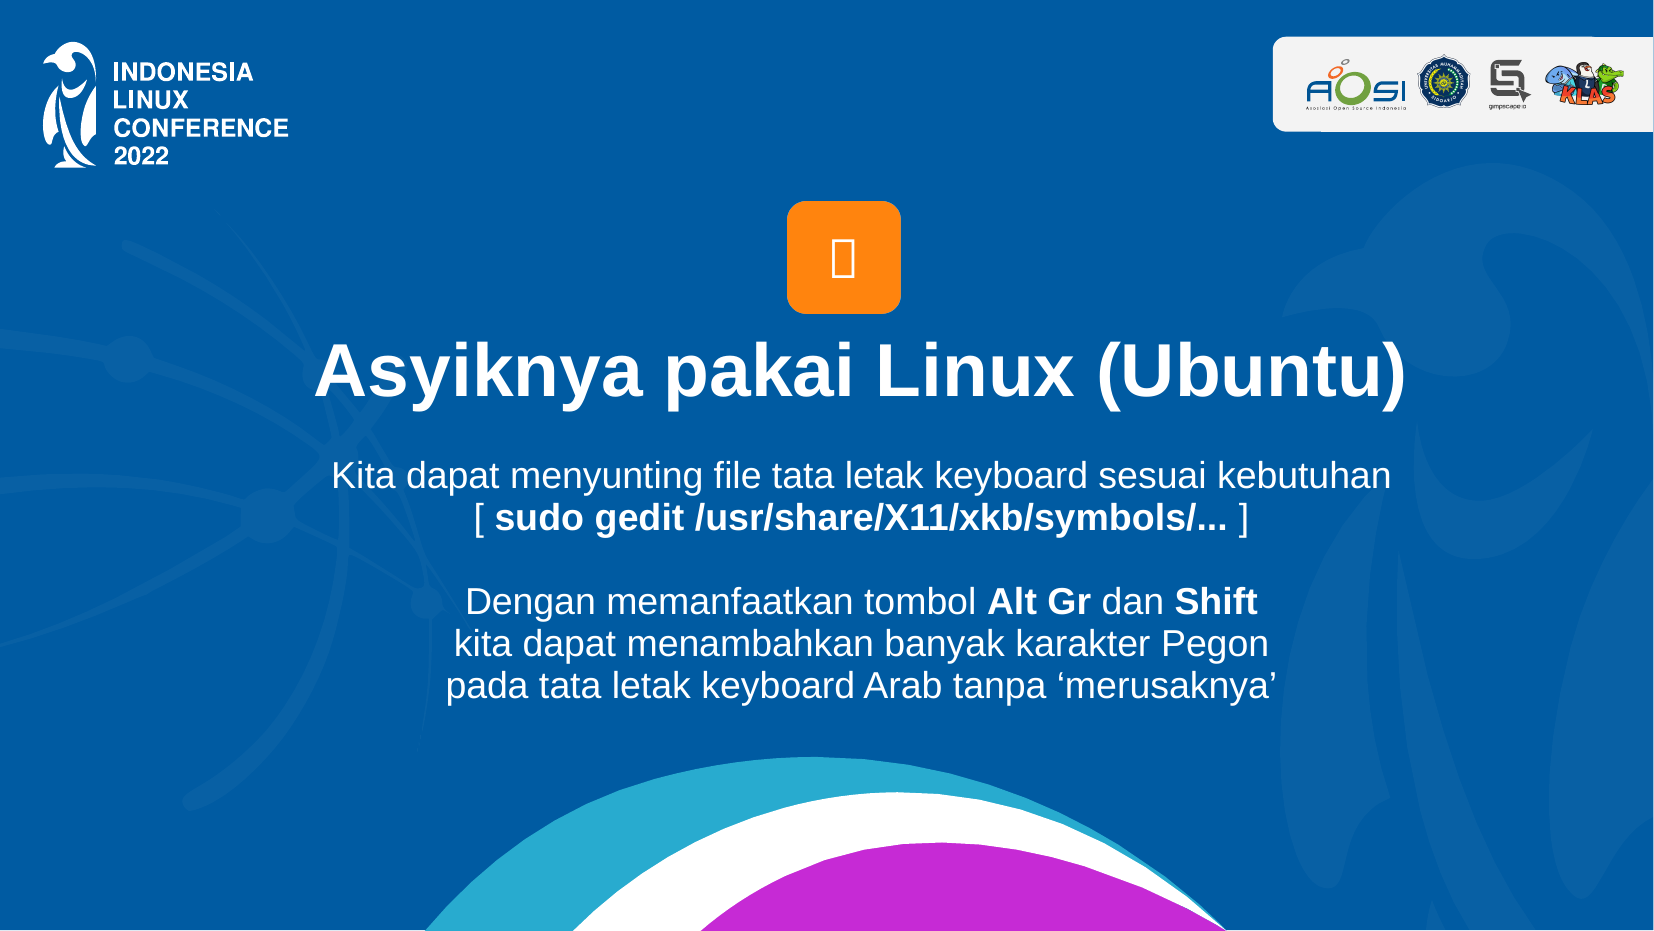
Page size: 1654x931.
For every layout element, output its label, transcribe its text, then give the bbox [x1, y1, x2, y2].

picture [1545, 62, 1624, 105]
text_box [424, 756, 1227, 931]
text_box  [787, 201, 901, 314]
picture [1417, 54, 1471, 108]
text_box Asyiknya pakai Linux (Ubuntu) Kita dapat menyunting file tata letak keyboard sesuai kebutuhan [ sudo gedit /usr/share/X11/xkb/symbols/... ] Dengan memanfaatkan tombol Alt Gr dan Shift kita dapat menambahkan banyak karakter Pegon pada tata letak keyboard Arab tanpa ‘merusaknya’ [187, 307, 1501, 728]
